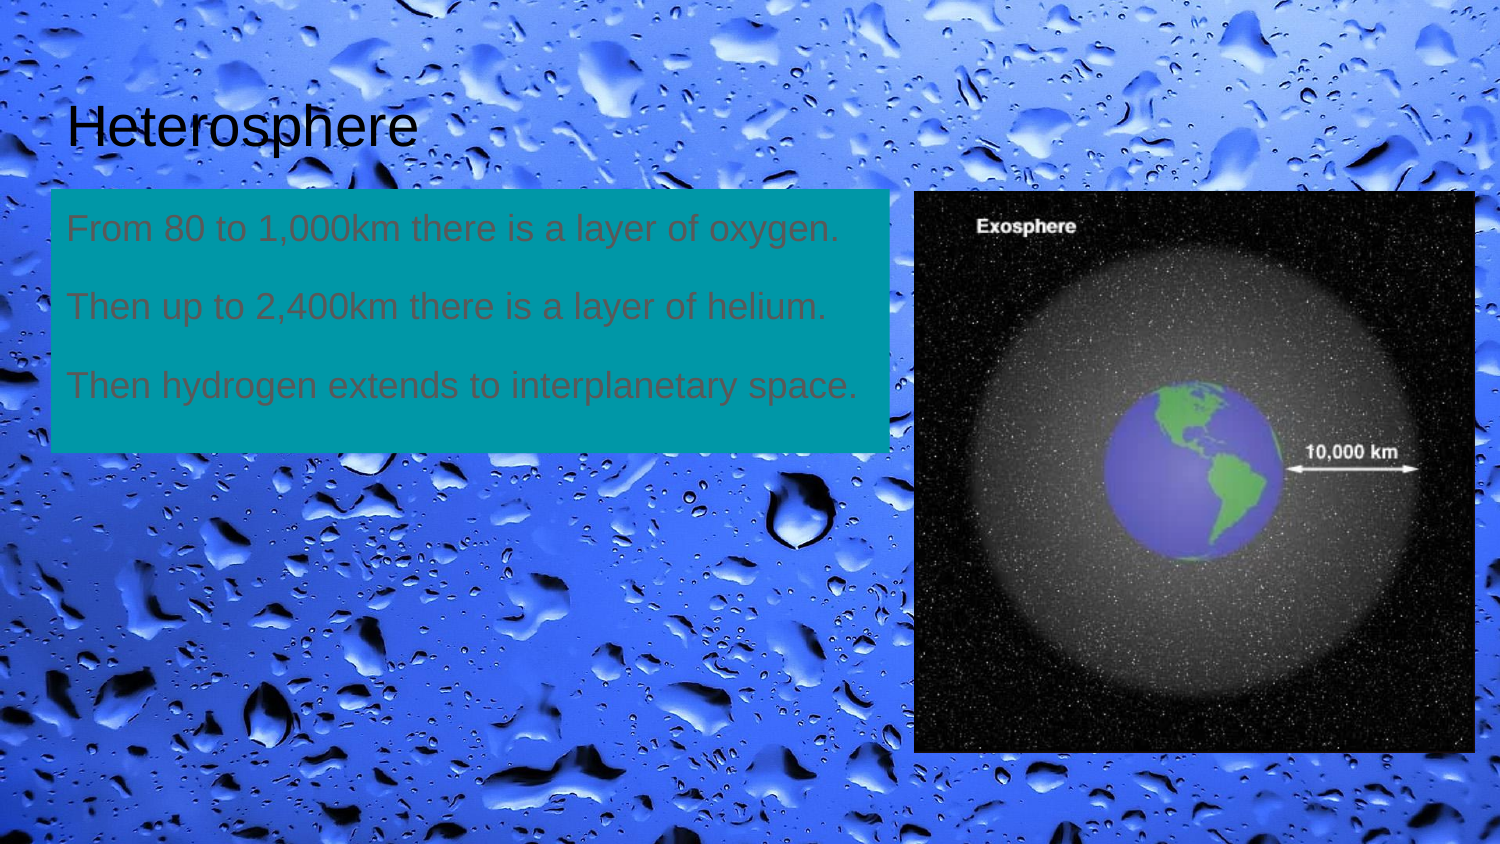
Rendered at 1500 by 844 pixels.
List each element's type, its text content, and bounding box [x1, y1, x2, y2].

title Heterosphere [51, 72, 1449, 167]
list From 80 to 1,000km there is a layer of oxygen. Then up to 2,400km there is a layer of helium. Then hydrogen extends to interplanetary space. [51, 189, 890, 454]
picture [0, 0, 1500, 844]
